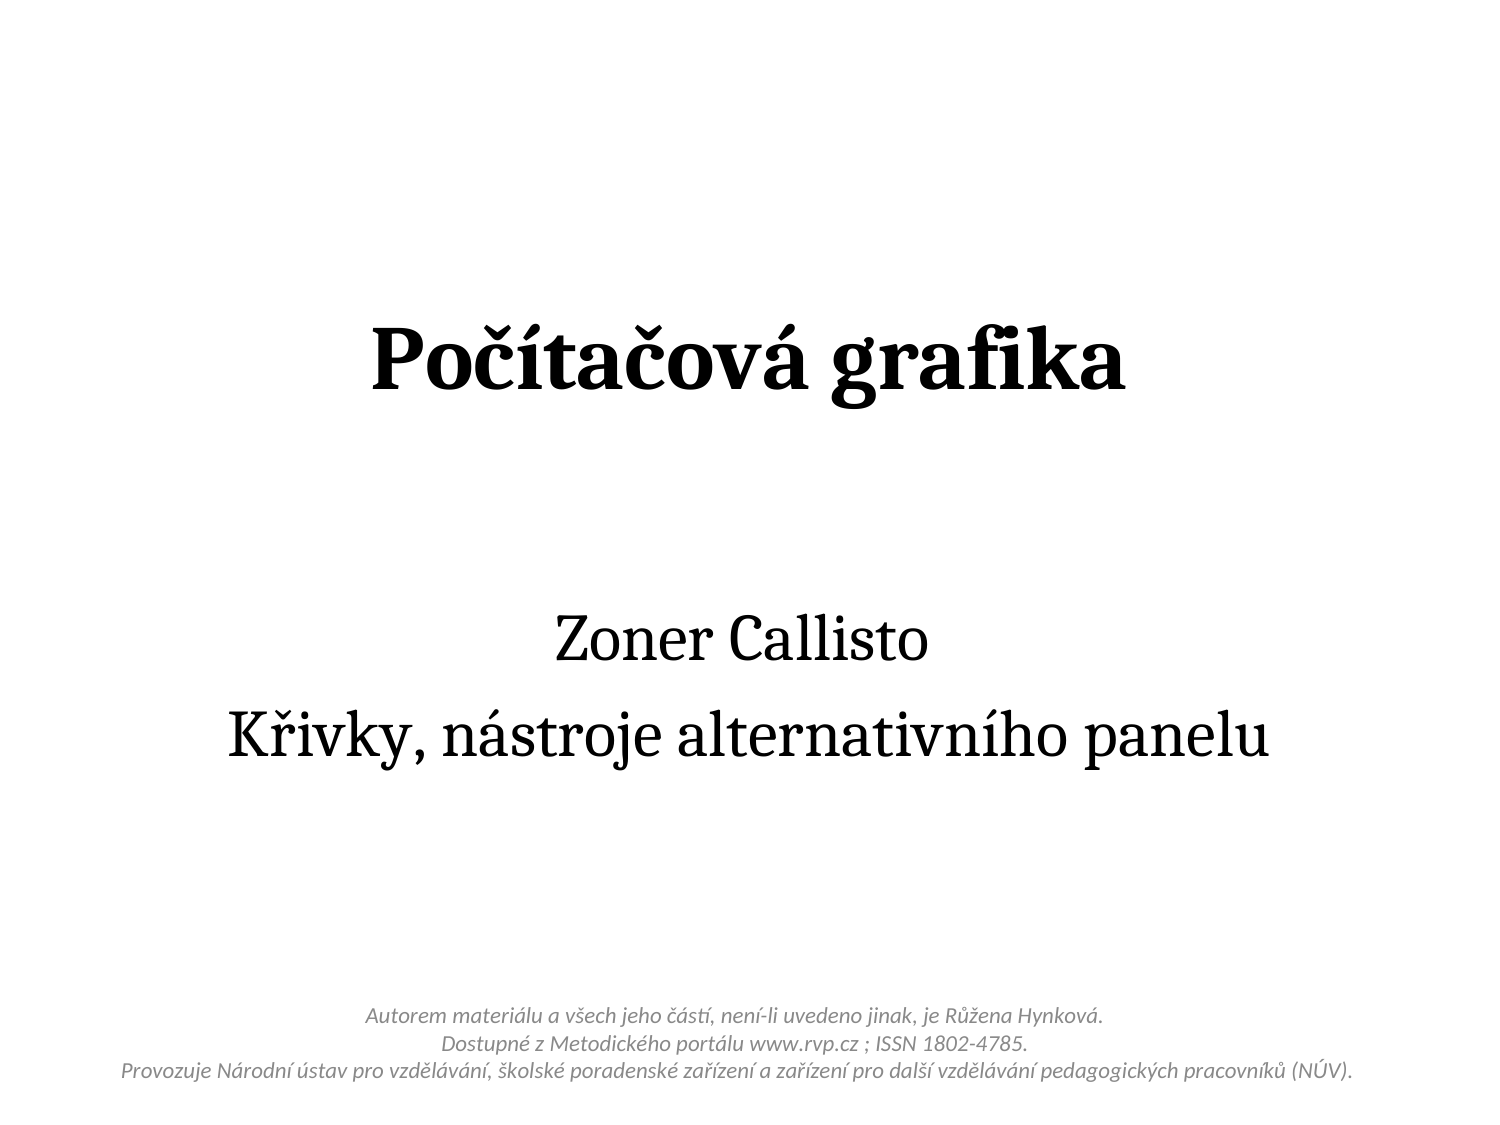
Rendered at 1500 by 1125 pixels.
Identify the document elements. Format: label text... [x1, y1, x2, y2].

text_box Zoner Callisto Křivky, nástroje alternativního panelu [0, 586, 1500, 778]
title Počítačová grafika [0, 172, 1500, 586]
text_box Autorem materiálu a všech jeho částí, není-li uvedeno jinak, je Růžena Hynková. Dostupné z Metodického portálu www.rvp.cz ; ISSN 1802-4785. Provozuje Národní ústav pro vzdělávání, školské poradenské zařízení a zařízení pro další vzdělávání pedagogických pracovníků (NÚV). [2, 1023, 1474, 1061]
